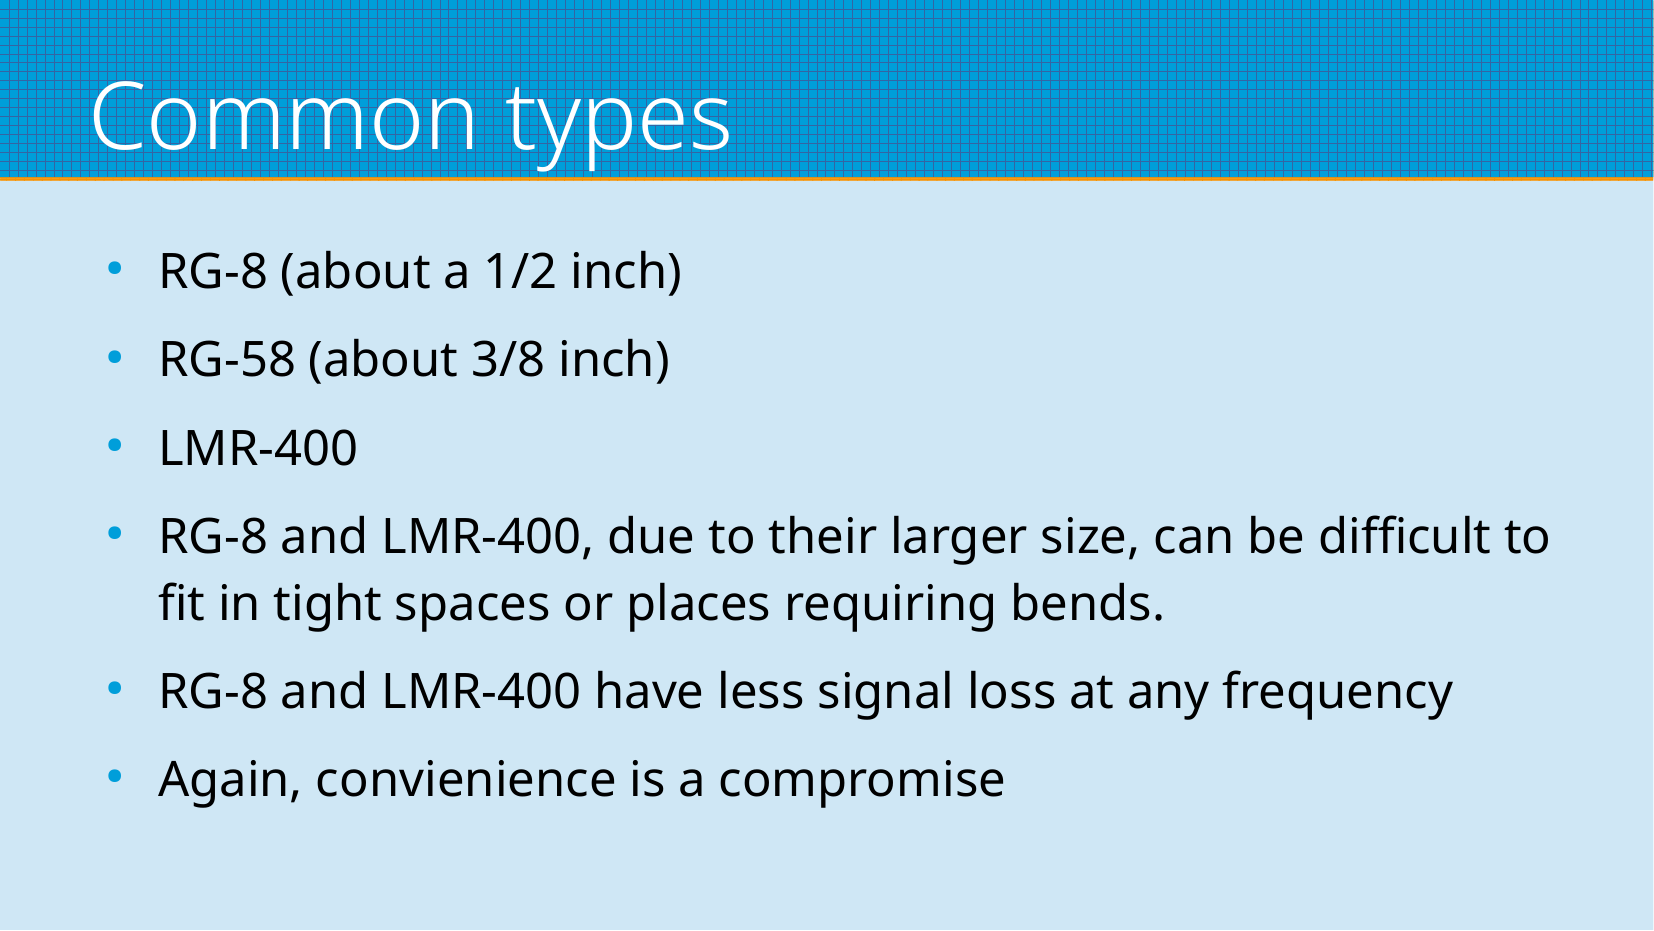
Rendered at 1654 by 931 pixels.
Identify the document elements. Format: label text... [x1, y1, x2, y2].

title Common types [88, 14, 1565, 178]
list RG-8 (about a 1/2 inch) RG-58 (about 3/8 inch) LMR-400 RG-8 and LMR-400, due to their larger size, can be difficult to fit in tight spaces or places requiring bends. RG-8 and LMR-400 have less signal loss at any frequency Again, convienience is a compromise [88, 236, 1565, 813]
